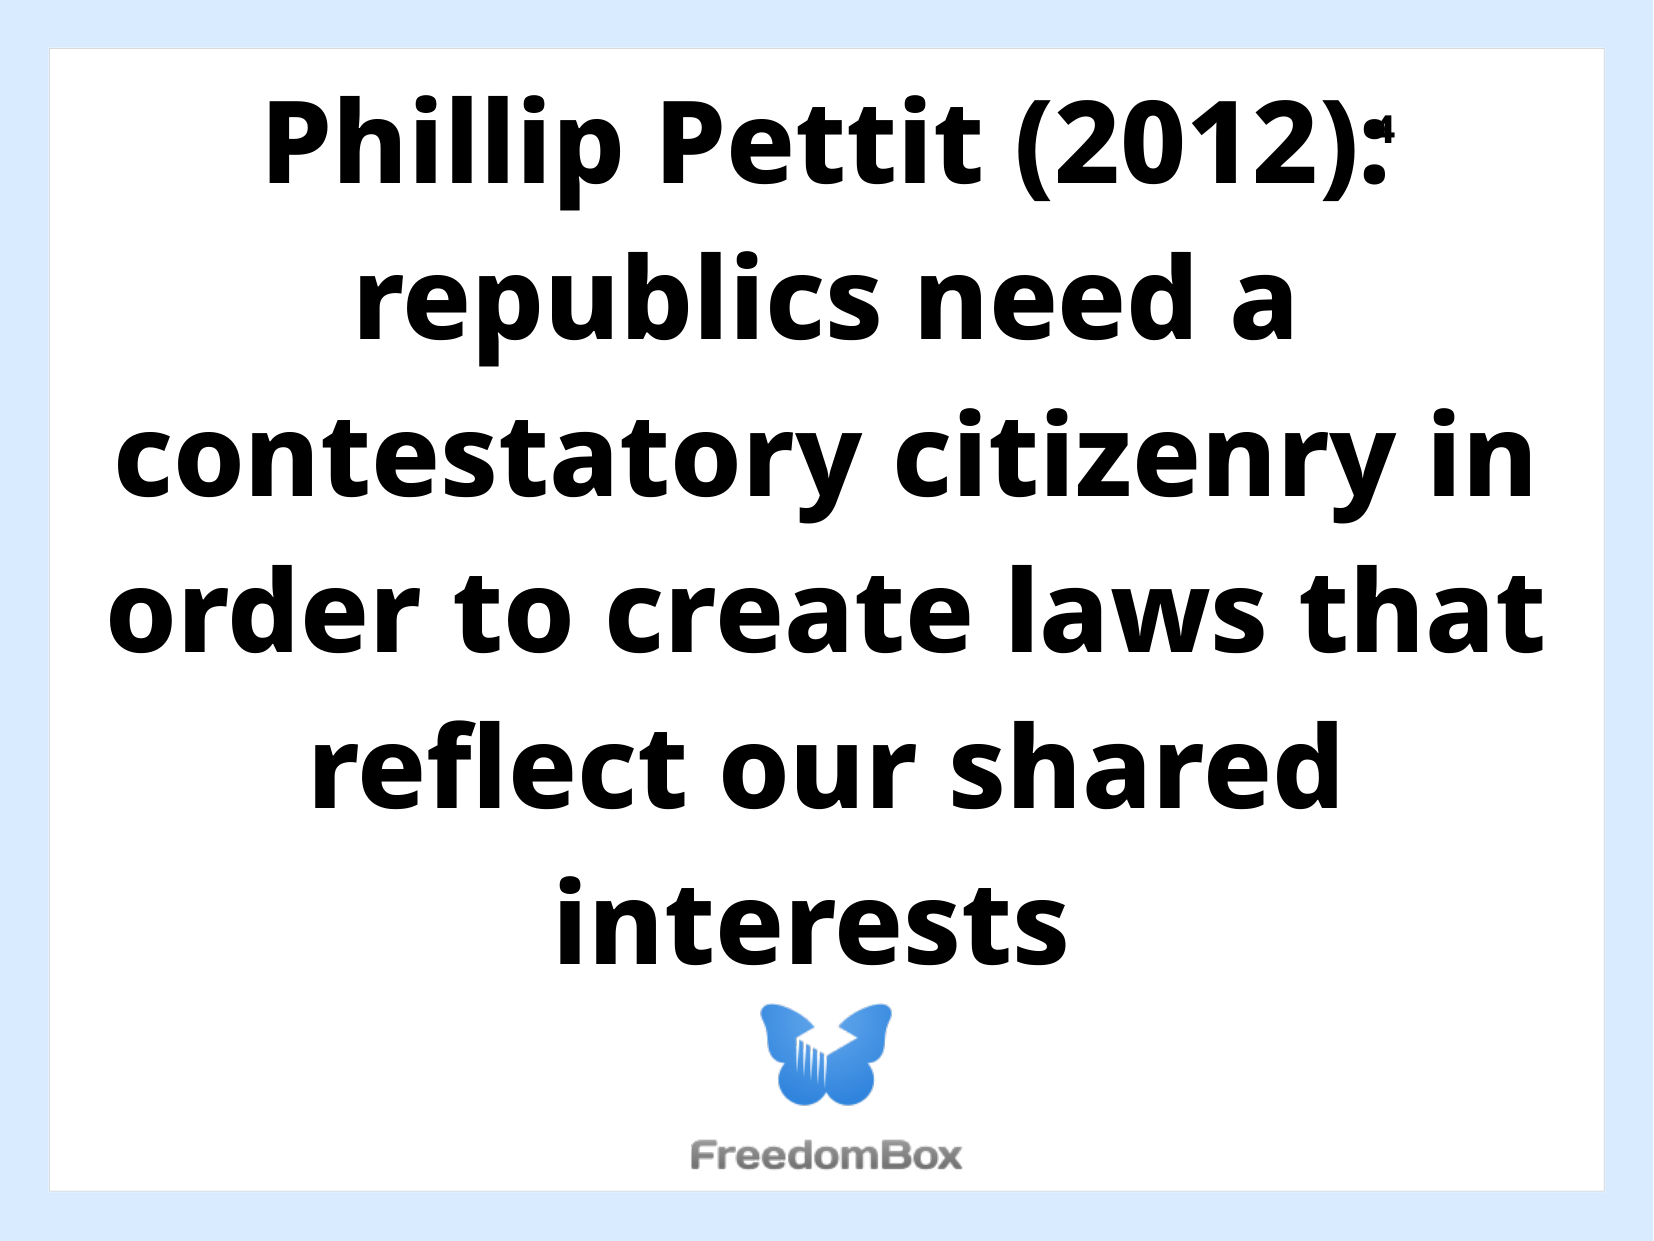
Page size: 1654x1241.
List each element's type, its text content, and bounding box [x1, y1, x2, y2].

picture [0, 0, 1654, 1241]
subtitle Phillip Pettit (2012): republics need a contestatory citizenry in order to create laws that reflect our shared interests [82, 49, 1571, 1010]
text_box 4 [1358, 99, 1411, 181]
